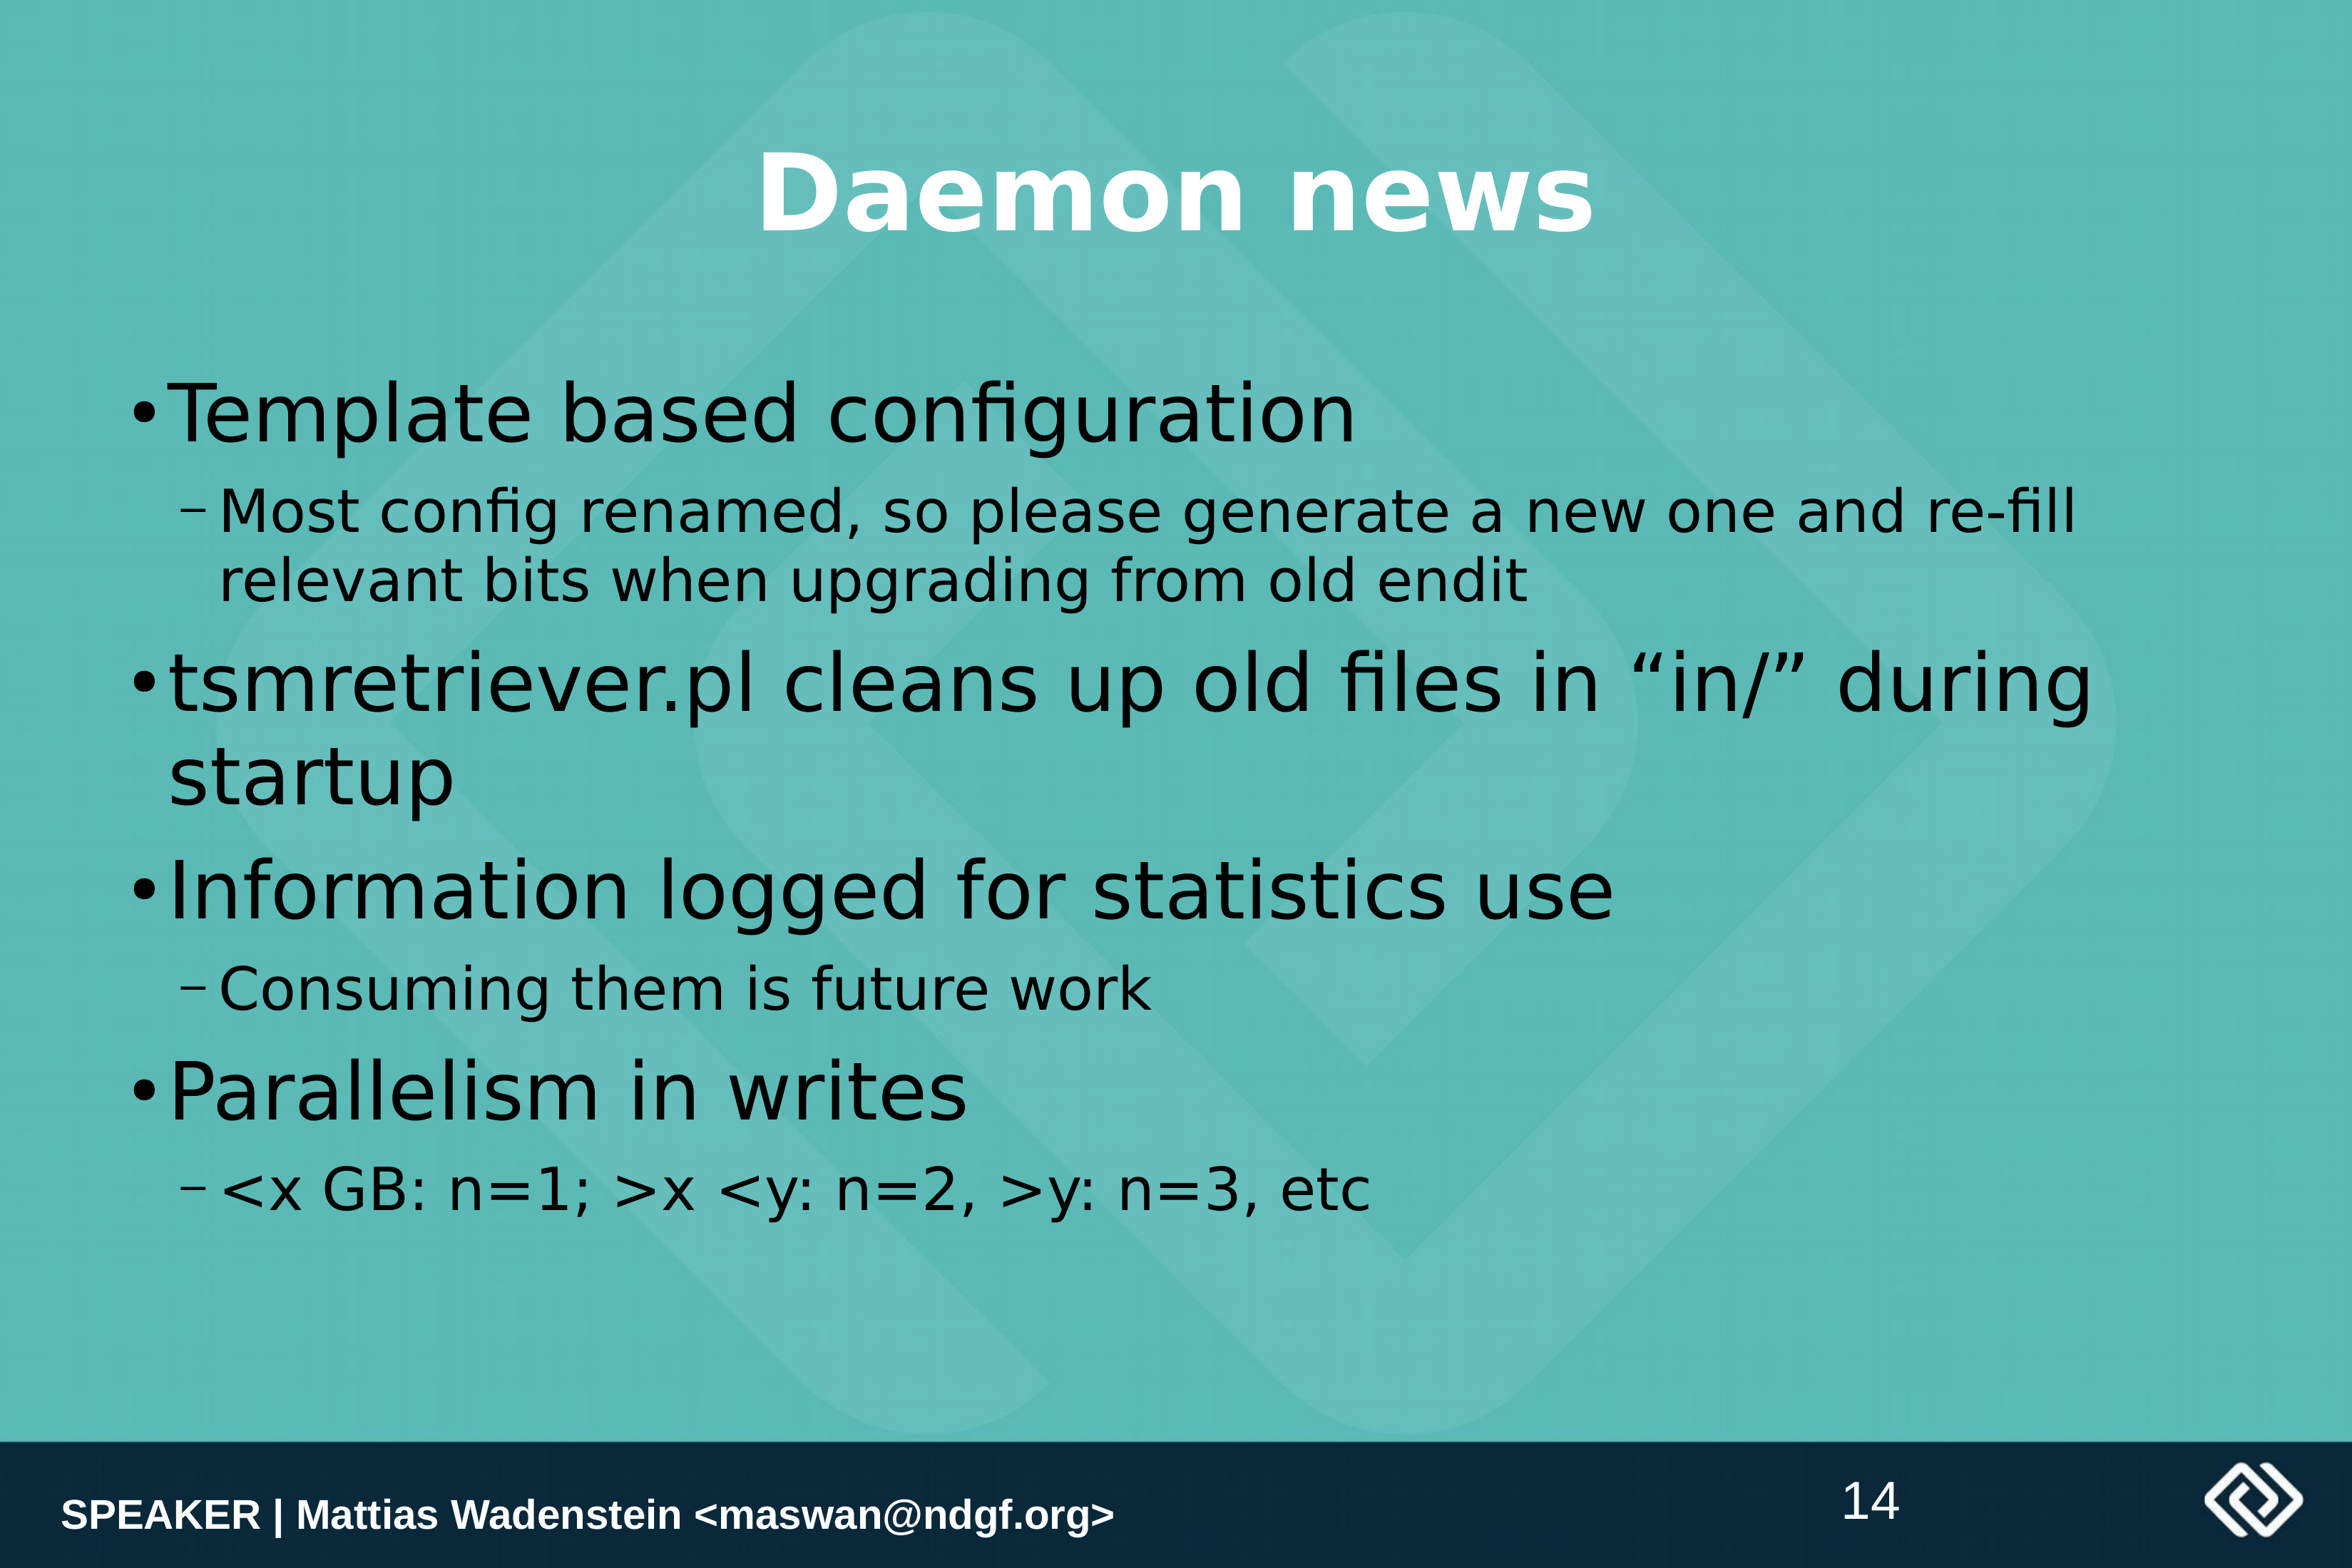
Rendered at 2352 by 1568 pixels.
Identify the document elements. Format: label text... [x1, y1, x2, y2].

title Daemon news [117, 62, 2234, 324]
picture [0, 1445, 2352, 1568]
list Template based configuration Most config renamed, so please generate a new one and re-fill relevant bits when upgrading from old endit tsmretriever.pl cleans up old files in “in/” during startup Information logged for statistics use Consuming them is future work Parallelism in writes <x GB: n=1; >x <y: n=2, >y: n=3, etc [117, 367, 2234, 1276]
picture [0, 0, 2352, 1442]
